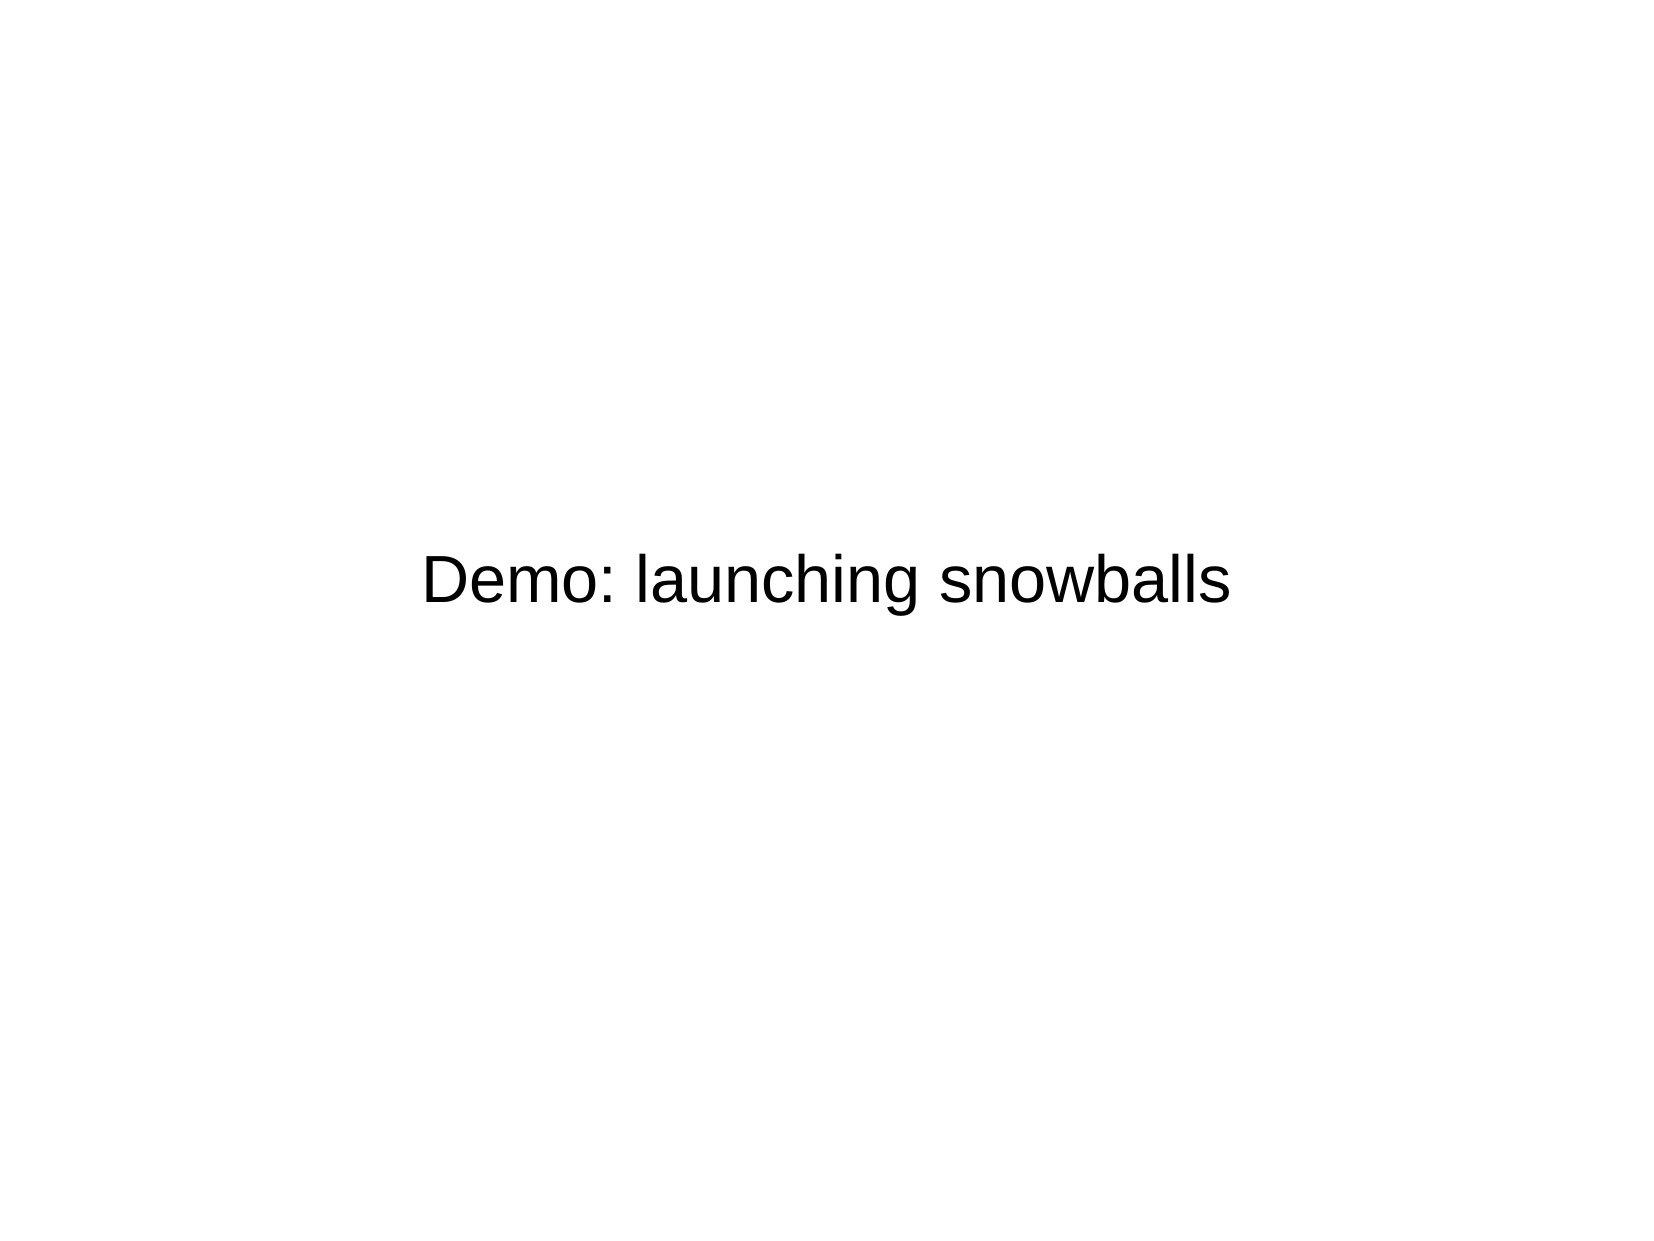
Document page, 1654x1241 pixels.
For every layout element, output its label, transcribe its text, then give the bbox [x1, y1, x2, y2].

subtitle Demo: launching snowballs [82, 49, 1571, 1109]
